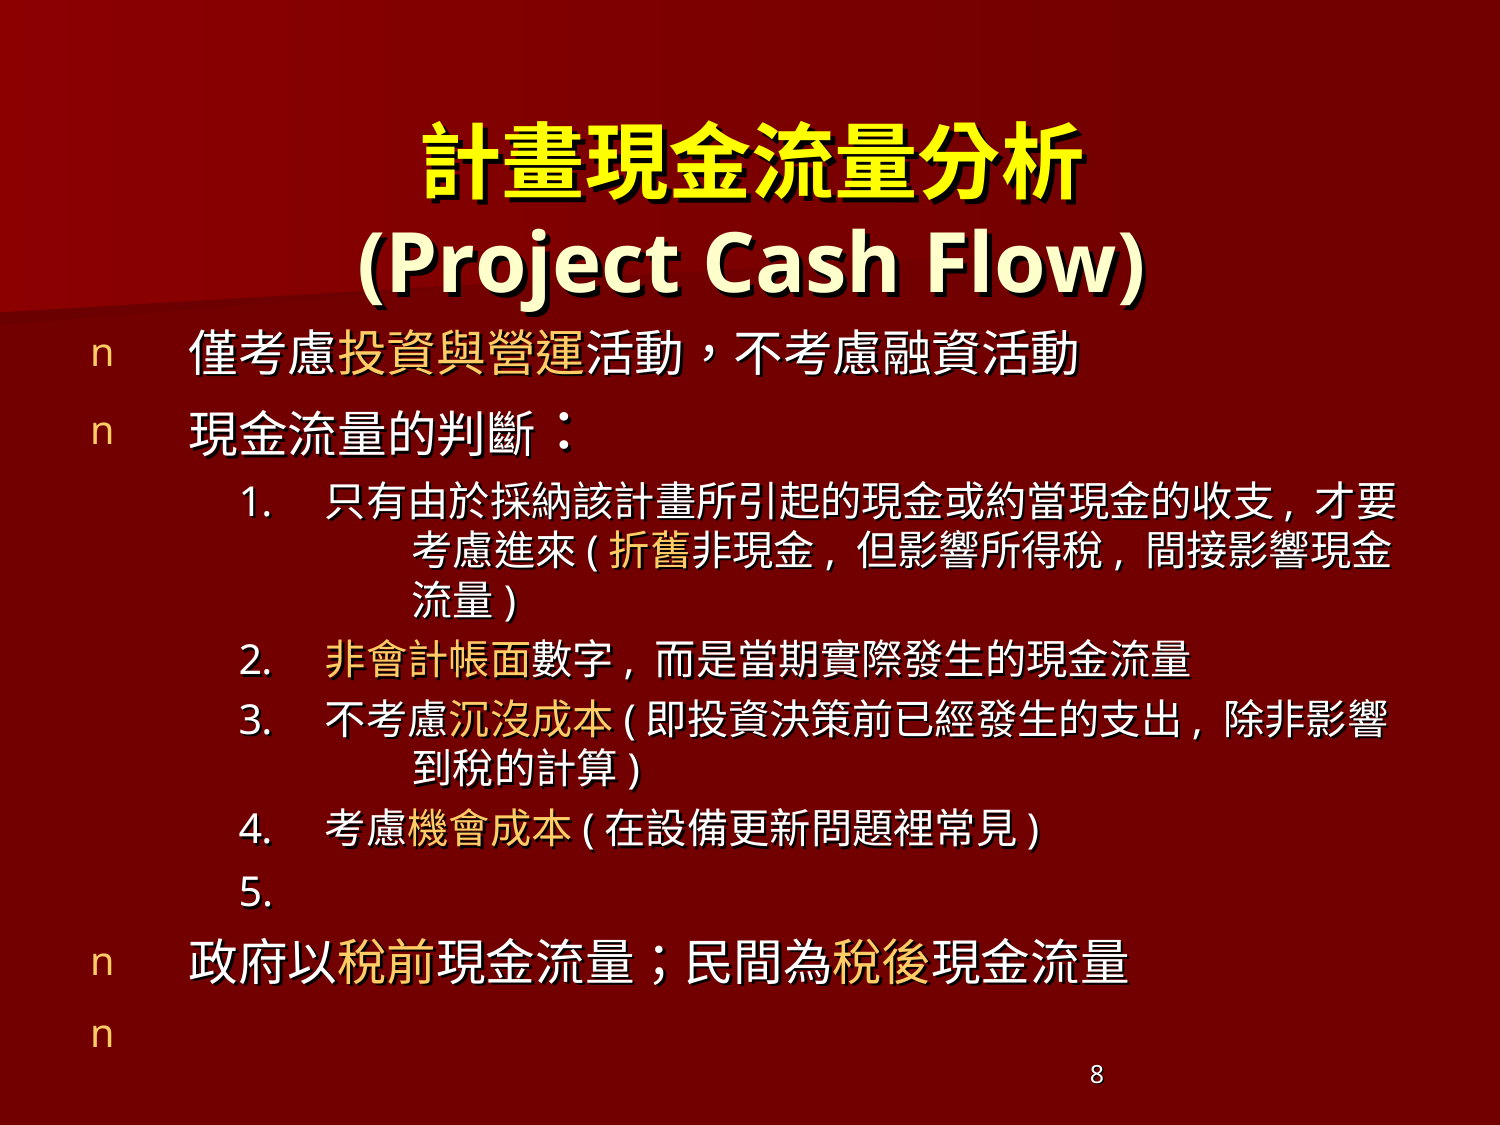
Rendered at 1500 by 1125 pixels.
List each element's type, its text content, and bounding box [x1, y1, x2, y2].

list 僅考慮投資與營運活動，不考慮融資活動 現金流量的判斷： 只有由於採納該計畫所引起的現金或約當現金的收支, 才要考慮進來(折舊非現金, 但影響所得稅, 間接影響現金流量) 非會計帳面數字, 而是當期實際發生的現金流量 不考慮沉沒成本(即投資決策前已經發生的支出, 除非影響到稅的計算) 考慮機會成本(在設備更新問題裡常見) 政府以稅前現金流量；民間為稅後現金流量 [75, 314, 1426, 1000]
title 計畫現金流量分析 (Project Cash Flow) [76, 101, 1427, 290]
text_box [1074, 1025, 1426, 1101]
